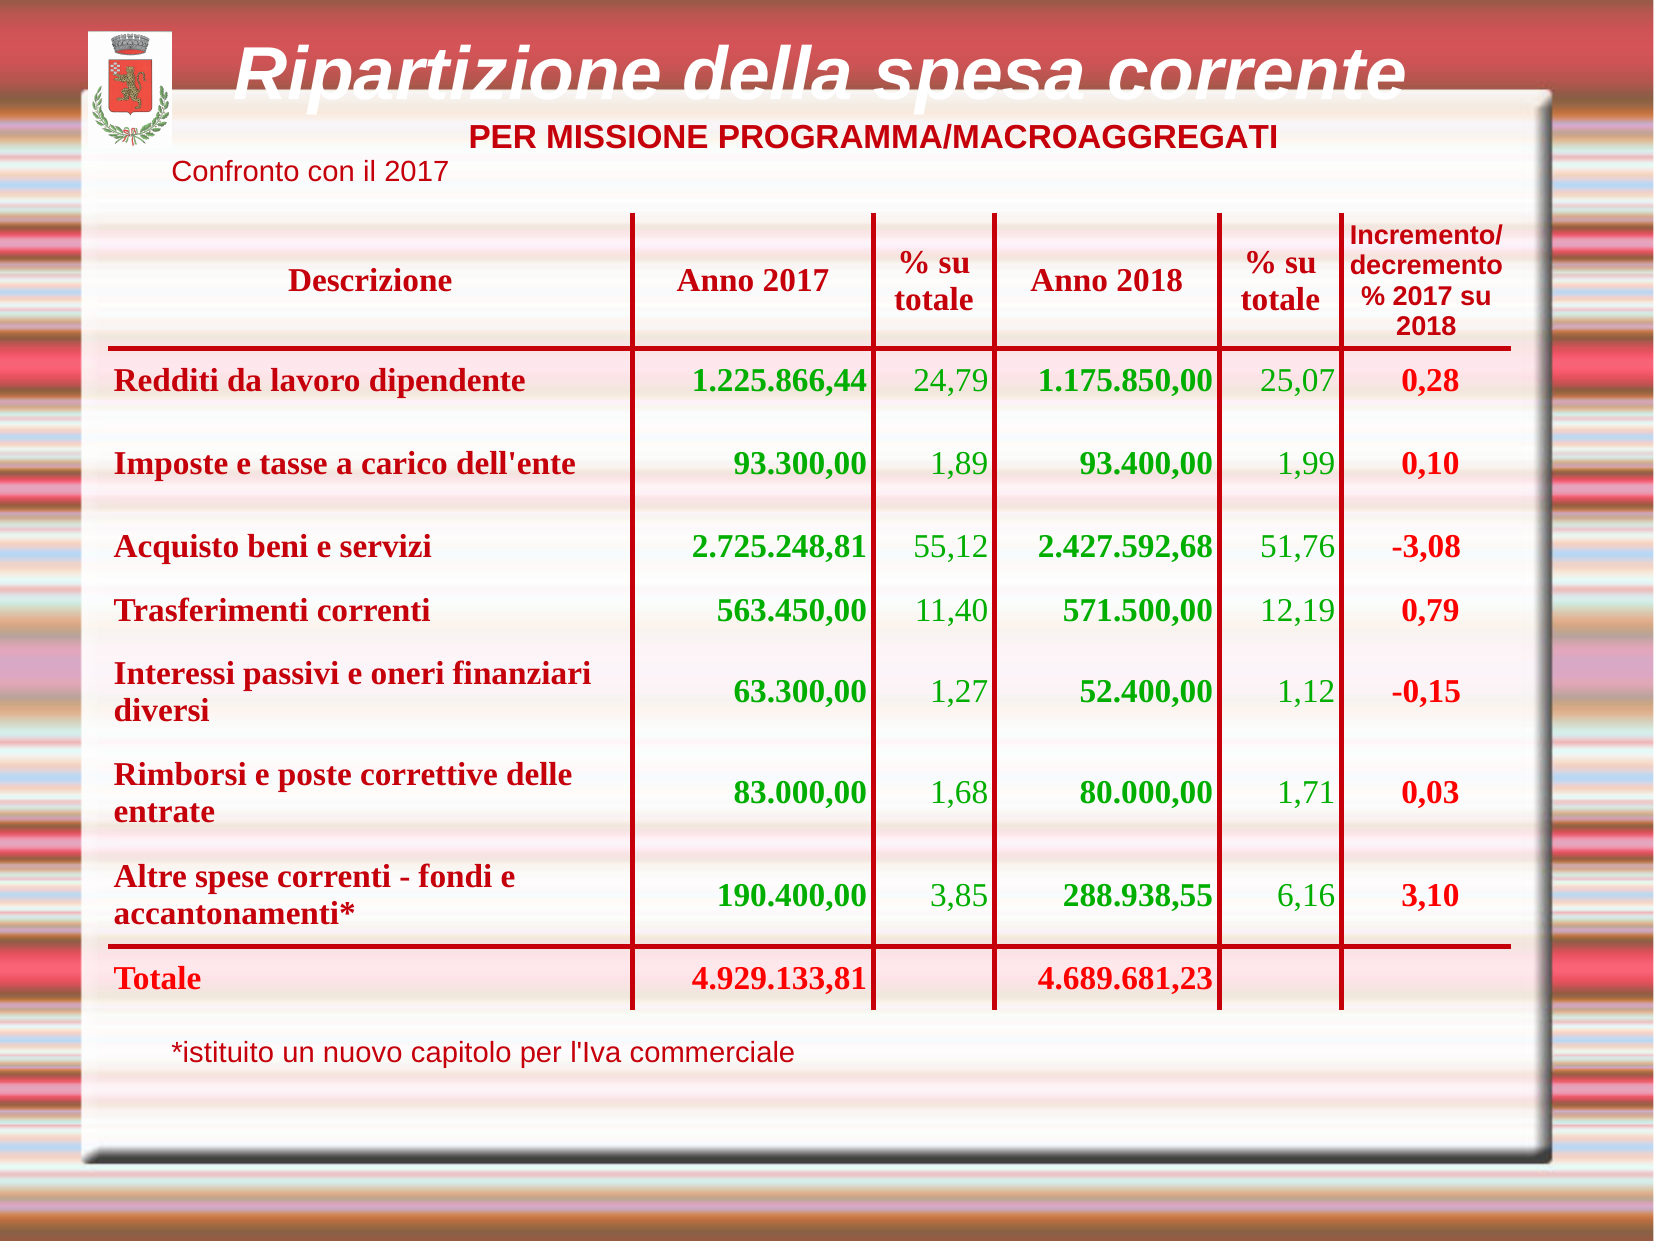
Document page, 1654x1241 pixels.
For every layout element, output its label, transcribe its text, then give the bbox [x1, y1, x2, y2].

table_header Anno 2018 [997, 213, 1217, 346]
table_cell 55,12 [876, 514, 992, 578]
table_cell Altre spese correnti - fondi e accantonamenti* [108, 844, 630, 944]
table_cell 51,76 [1222, 514, 1339, 578]
table_cell -0,15 [1344, 642, 1511, 741]
title Ripartizione della spesa corrente [76, 29, 1565, 119]
table_cell Redditi da lavoro dipendente [108, 351, 630, 412]
list PER MISSIONE PROGRAMMA/MACROAGGREGATI Confronto con il 2017 [88, 118, 1577, 237]
table_cell 0,28 [1344, 351, 1511, 412]
table_cell 0,10 [1344, 412, 1511, 514]
table_cell 24,79 [876, 351, 992, 412]
table_cell 0,79 [1344, 578, 1511, 642]
table_cell 25,07 [1222, 351, 1339, 412]
table_cell Rimborsi e poste correttive delle entrate [108, 741, 630, 844]
table_cell Trasferimenti correnti [108, 578, 630, 642]
table_cell [1222, 949, 1339, 1010]
table_cell [1344, 949, 1511, 1010]
table_cell 190.400,00 [635, 844, 871, 944]
table_cell 2.427.592,68 [997, 514, 1217, 578]
table_cell -3,08 [1344, 514, 1511, 578]
table_cell 563.450,00 [635, 578, 871, 642]
list *istituito un nuovo capitolo per l'Iva commerciale [88, 1036, 1536, 1070]
table_header Descrizione [108, 213, 630, 346]
table_cell 4.689.681,23 [997, 949, 1217, 1010]
table_cell 6,16 [1222, 844, 1339, 944]
table_header % su totale [876, 213, 992, 346]
table_cell Interessi passivi e oneri finanziari diversi [108, 642, 630, 741]
table_cell 4.929.133,81 [635, 949, 871, 1010]
table_cell 63.300,00 [635, 642, 871, 741]
table_cell 3,85 [876, 844, 992, 944]
table_cell 52.400,00 [997, 642, 1217, 741]
picture [0, 0, 1654, 1241]
table_cell 83.000,00 [635, 741, 871, 844]
table_cell Imposte e tasse a carico dell'ente [108, 412, 630, 514]
table_cell 2.725.248,81 [635, 514, 871, 578]
table_cell Acquisto beni e servizi [108, 514, 630, 578]
table_cell 80.000,00 [997, 741, 1217, 844]
table_cell 11,40 [876, 578, 992, 642]
table_cell 1,68 [876, 741, 992, 844]
table_cell 1,99 [1222, 412, 1339, 514]
table_header Incremento/decremento % 2017 su 2018 [1344, 213, 1511, 346]
table_header % su totale [1222, 213, 1339, 346]
table_cell 288.938,55 [997, 844, 1217, 944]
table_header Anno 2017 [635, 213, 871, 346]
table_cell Totale [108, 949, 630, 1010]
table_cell 1.225.866,44 [635, 351, 871, 412]
table_cell 1,27 [876, 642, 992, 741]
table_cell 571.500,00 [997, 578, 1217, 642]
table_cell 3,10 [1344, 844, 1511, 944]
table_cell 1,71 [1222, 741, 1339, 844]
table_cell 1,89 [876, 412, 992, 514]
table_cell 93.400,00 [997, 412, 1217, 514]
table_cell 0,03 [1344, 741, 1511, 844]
table_cell [876, 949, 992, 1010]
table_cell 1.175.850,00 [997, 351, 1217, 412]
table_cell 1,12 [1222, 642, 1339, 741]
table_cell 12,19 [1222, 578, 1339, 642]
table_cell 93.300,00 [635, 412, 871, 514]
